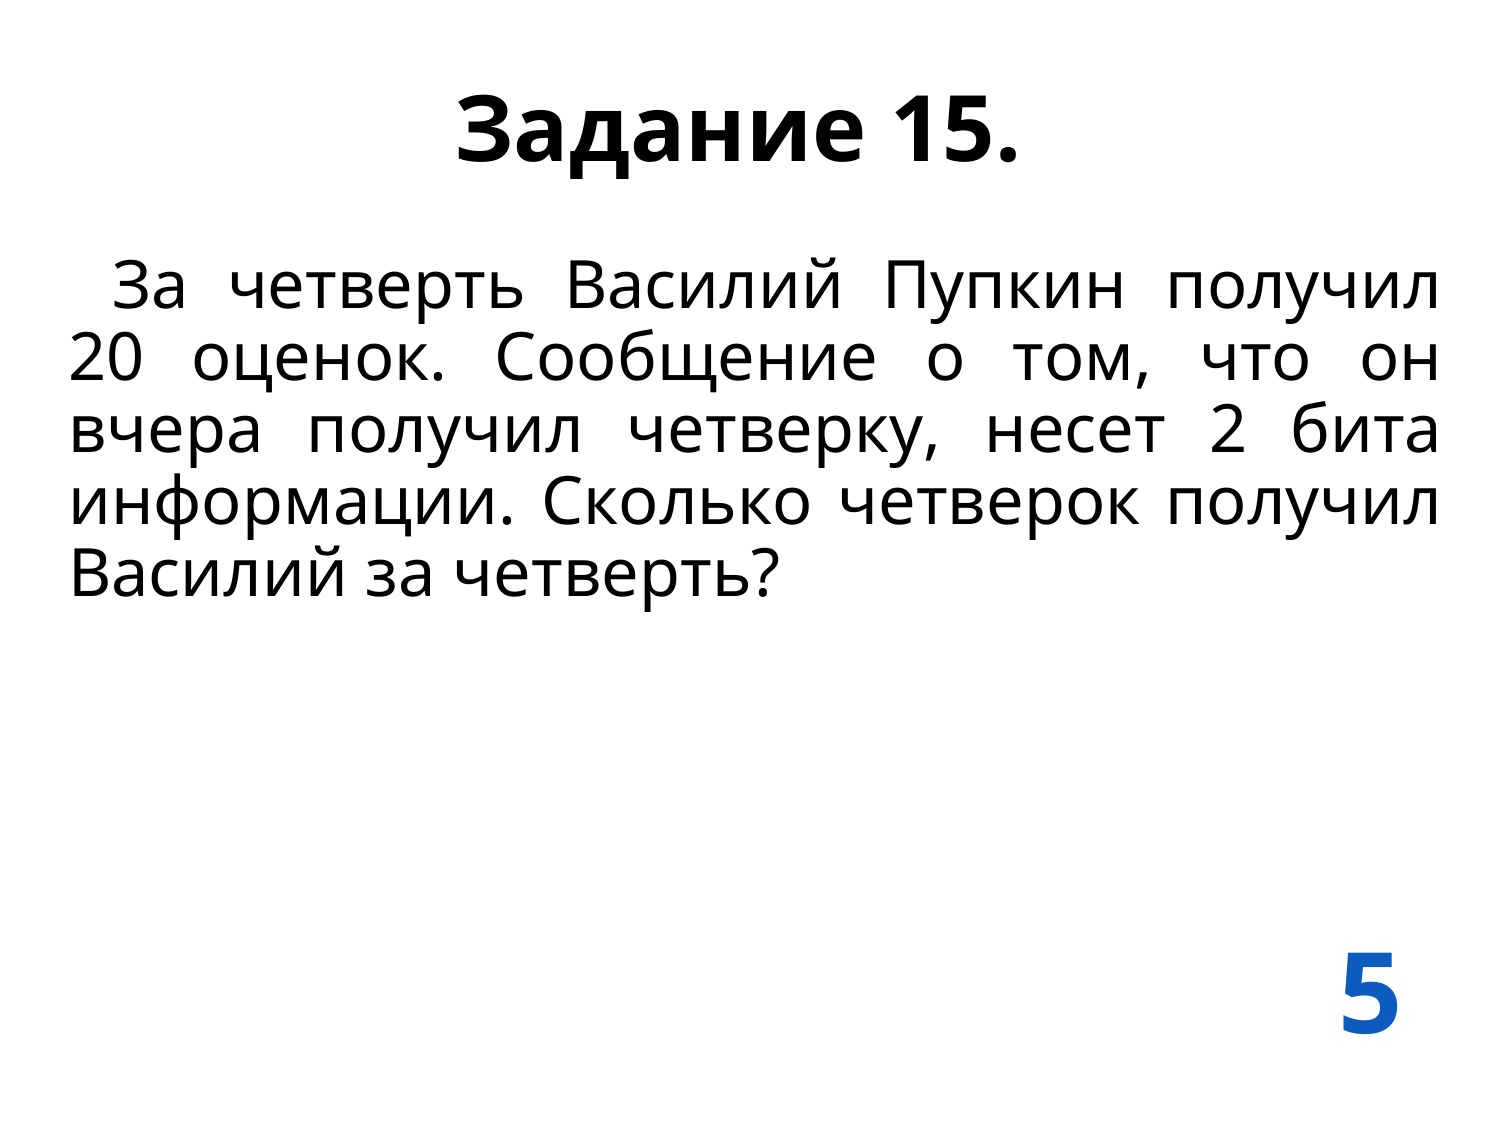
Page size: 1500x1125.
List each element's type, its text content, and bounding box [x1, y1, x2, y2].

title Задание 15. [75, 62, 1426, 243]
text_box 5 [1122, 913, 1418, 1064]
list За четверть Василий Пупкин получил 20 оценок. Сообщение о том, что он вчера получил четверку, несет 2 бита информации. Сколько четверок получил Василий за четверть? [53, 243, 1459, 1083]
